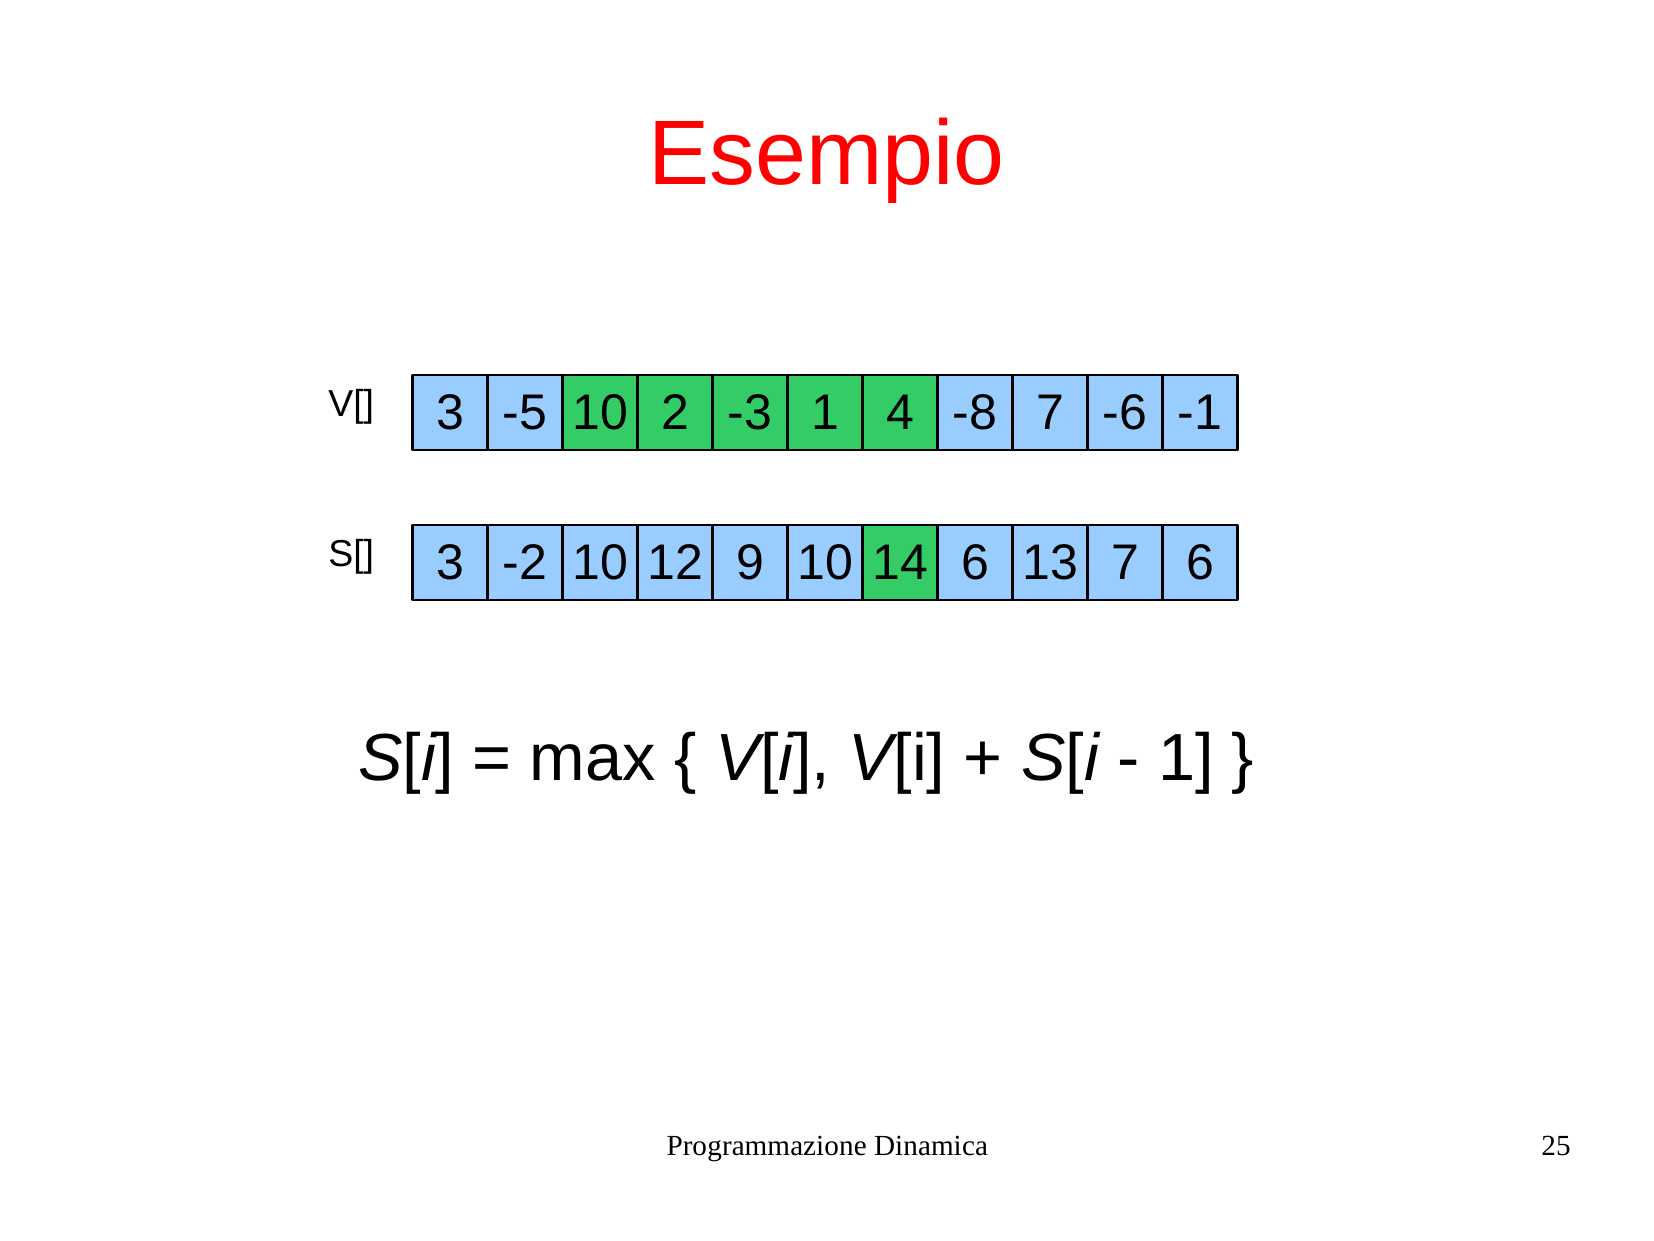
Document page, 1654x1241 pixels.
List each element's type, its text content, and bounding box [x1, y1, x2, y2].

text_box S[i] = max { V[i], V[i] + S[i - 1] } [300, 712, 1313, 803]
text_box 2 [637, 375, 712, 451]
text_box 7 [1087, 525, 1162, 601]
text_box -6 [1087, 375, 1162, 451]
text_box 10 [787, 525, 862, 601]
text_box 3 [412, 525, 487, 601]
title Esempio [82, 49, 1571, 257]
text_box 13 [1012, 525, 1087, 601]
text_box 1 [787, 375, 862, 451]
text_box 4 [862, 375, 937, 451]
text_box 10 [562, 375, 637, 451]
text_box -5 [487, 375, 562, 451]
text_box 7 [1012, 375, 1087, 451]
text_box S[] [313, 525, 390, 582]
text_box -1 [1162, 375, 1238, 451]
text_box 12 [637, 525, 712, 601]
text_box 9 [712, 525, 787, 601]
text_box -3 [712, 375, 787, 451]
text_box 10 [562, 525, 637, 601]
text_box 14 [862, 525, 937, 601]
text_box V[] [313, 375, 390, 432]
text_box -8 [937, 375, 1012, 451]
text_box 3 [412, 375, 487, 451]
text_box 6 [937, 525, 1012, 601]
text_box -2 [487, 525, 562, 601]
text_box 6 [1162, 525, 1238, 601]
